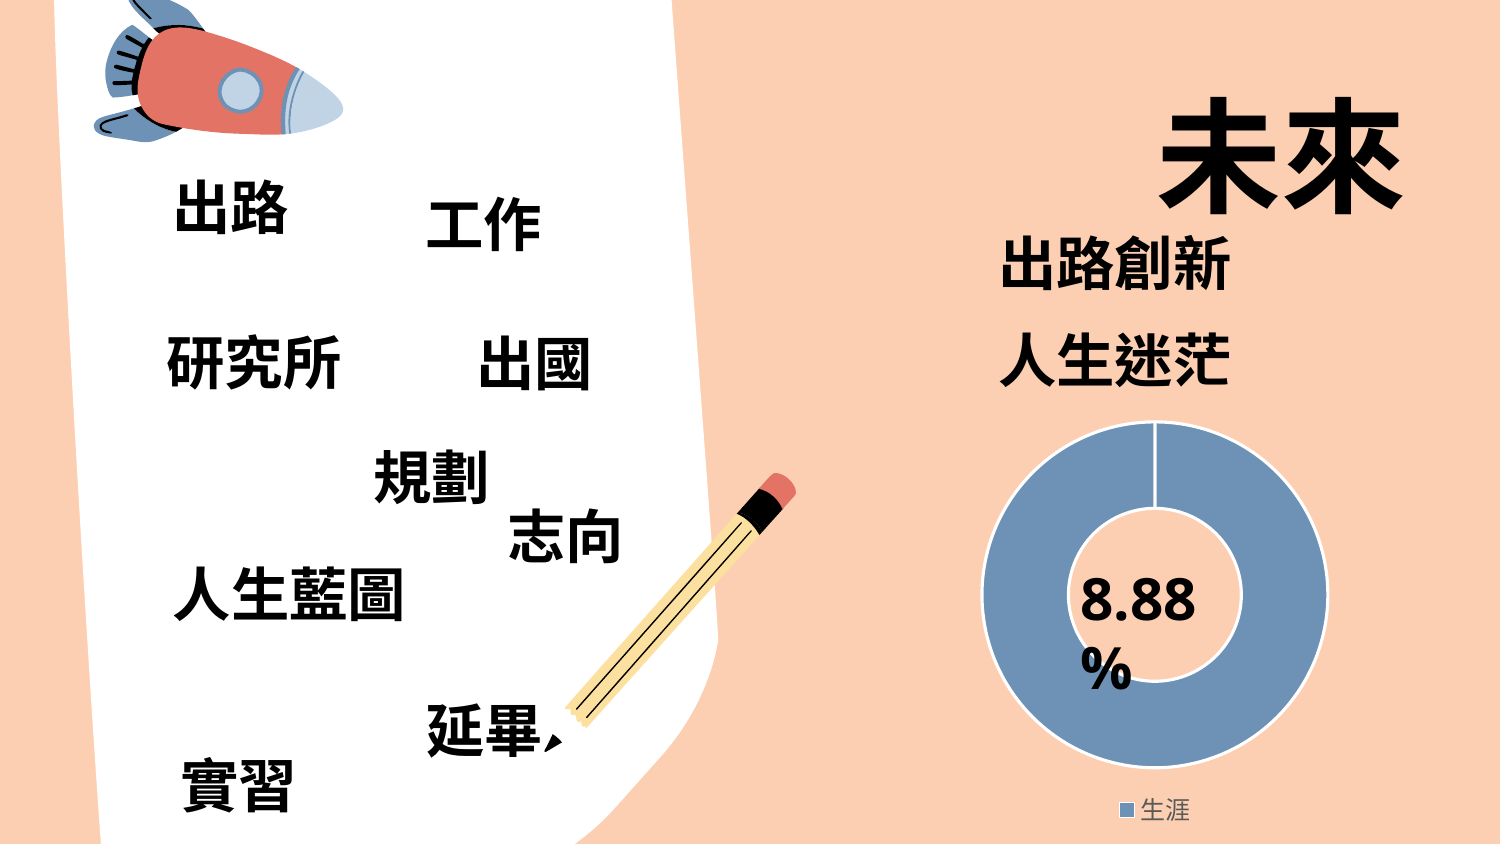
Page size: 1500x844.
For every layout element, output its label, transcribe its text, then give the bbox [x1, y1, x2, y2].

text_box 志向 [492, 492, 726, 578]
text_box 人生迷茫 [983, 316, 1320, 402]
chart [865, 413, 1445, 834]
text_box 未來 [1125, 0, 1438, 237]
text_box 8.88% [1065, 554, 1258, 709]
text_box 延畢 [411, 686, 644, 772]
text_box 人生藍圖 [158, 551, 422, 637]
text_box 工作 [410, 180, 628, 266]
text_box 出路創新 [983, 220, 1320, 305]
text_box 出國 [461, 319, 671, 405]
text_box 實習 [165, 742, 337, 827]
text_box 出路 [157, 163, 368, 249]
text_box [54, 0, 796, 844]
text_box 規劃 [358, 433, 526, 519]
text_box 研究所 [151, 319, 427, 404]
